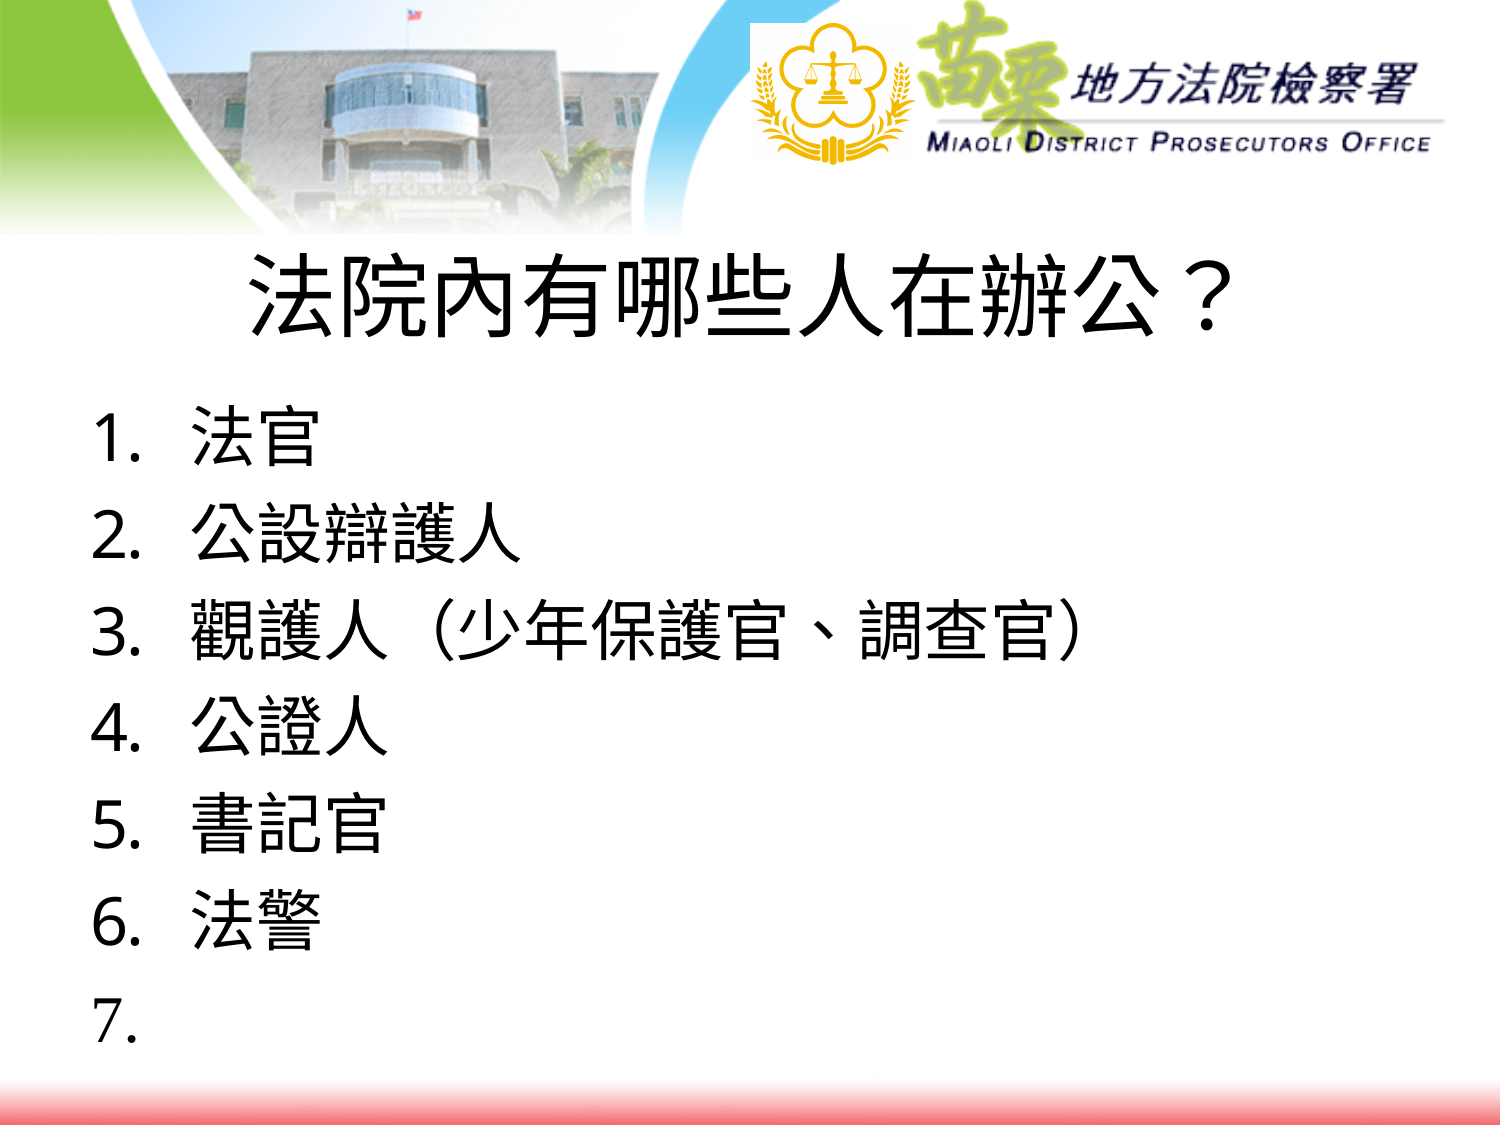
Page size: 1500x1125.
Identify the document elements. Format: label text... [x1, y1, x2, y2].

title 法院內有哪些人在辦公？ [75, 200, 1426, 387]
list 法官 公設辯護人 觀護人（少年保護官、調查官） 公證人 書記官 法警 [75, 387, 1426, 1038]
